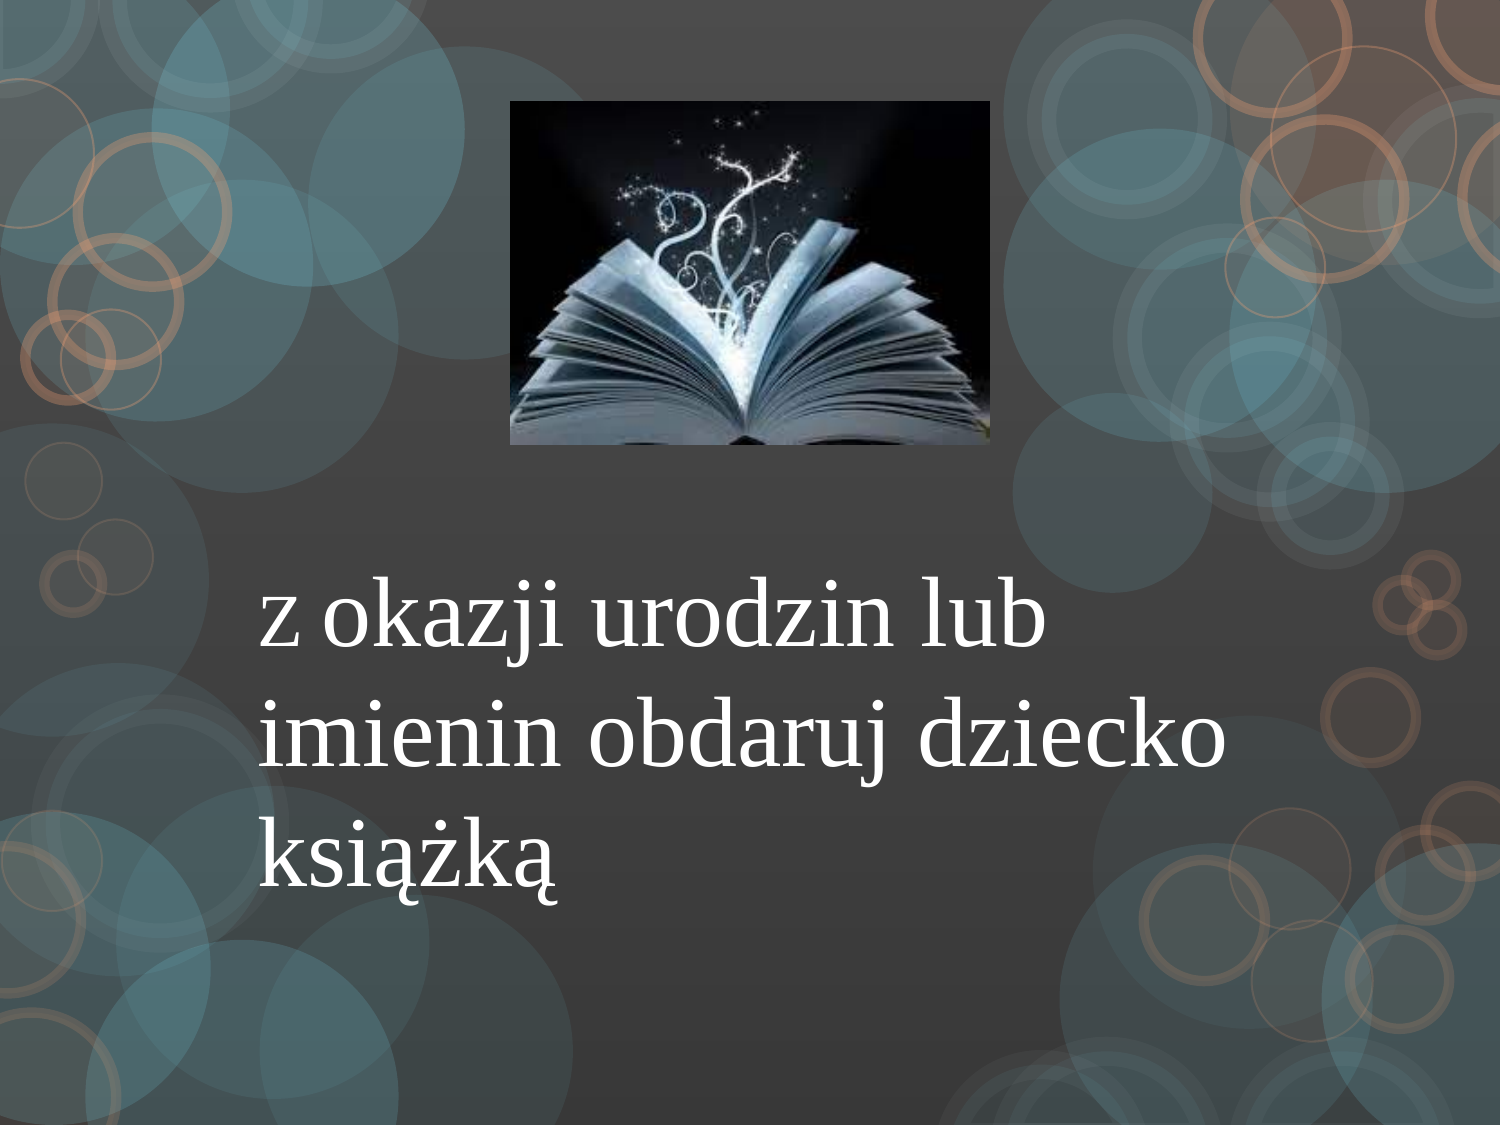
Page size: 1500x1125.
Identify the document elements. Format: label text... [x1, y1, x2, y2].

text_box Z okazji urodzin lub imienin obdaruj dziecko książką [242, 539, 1302, 914]
picture [510, 101, 990, 445]
